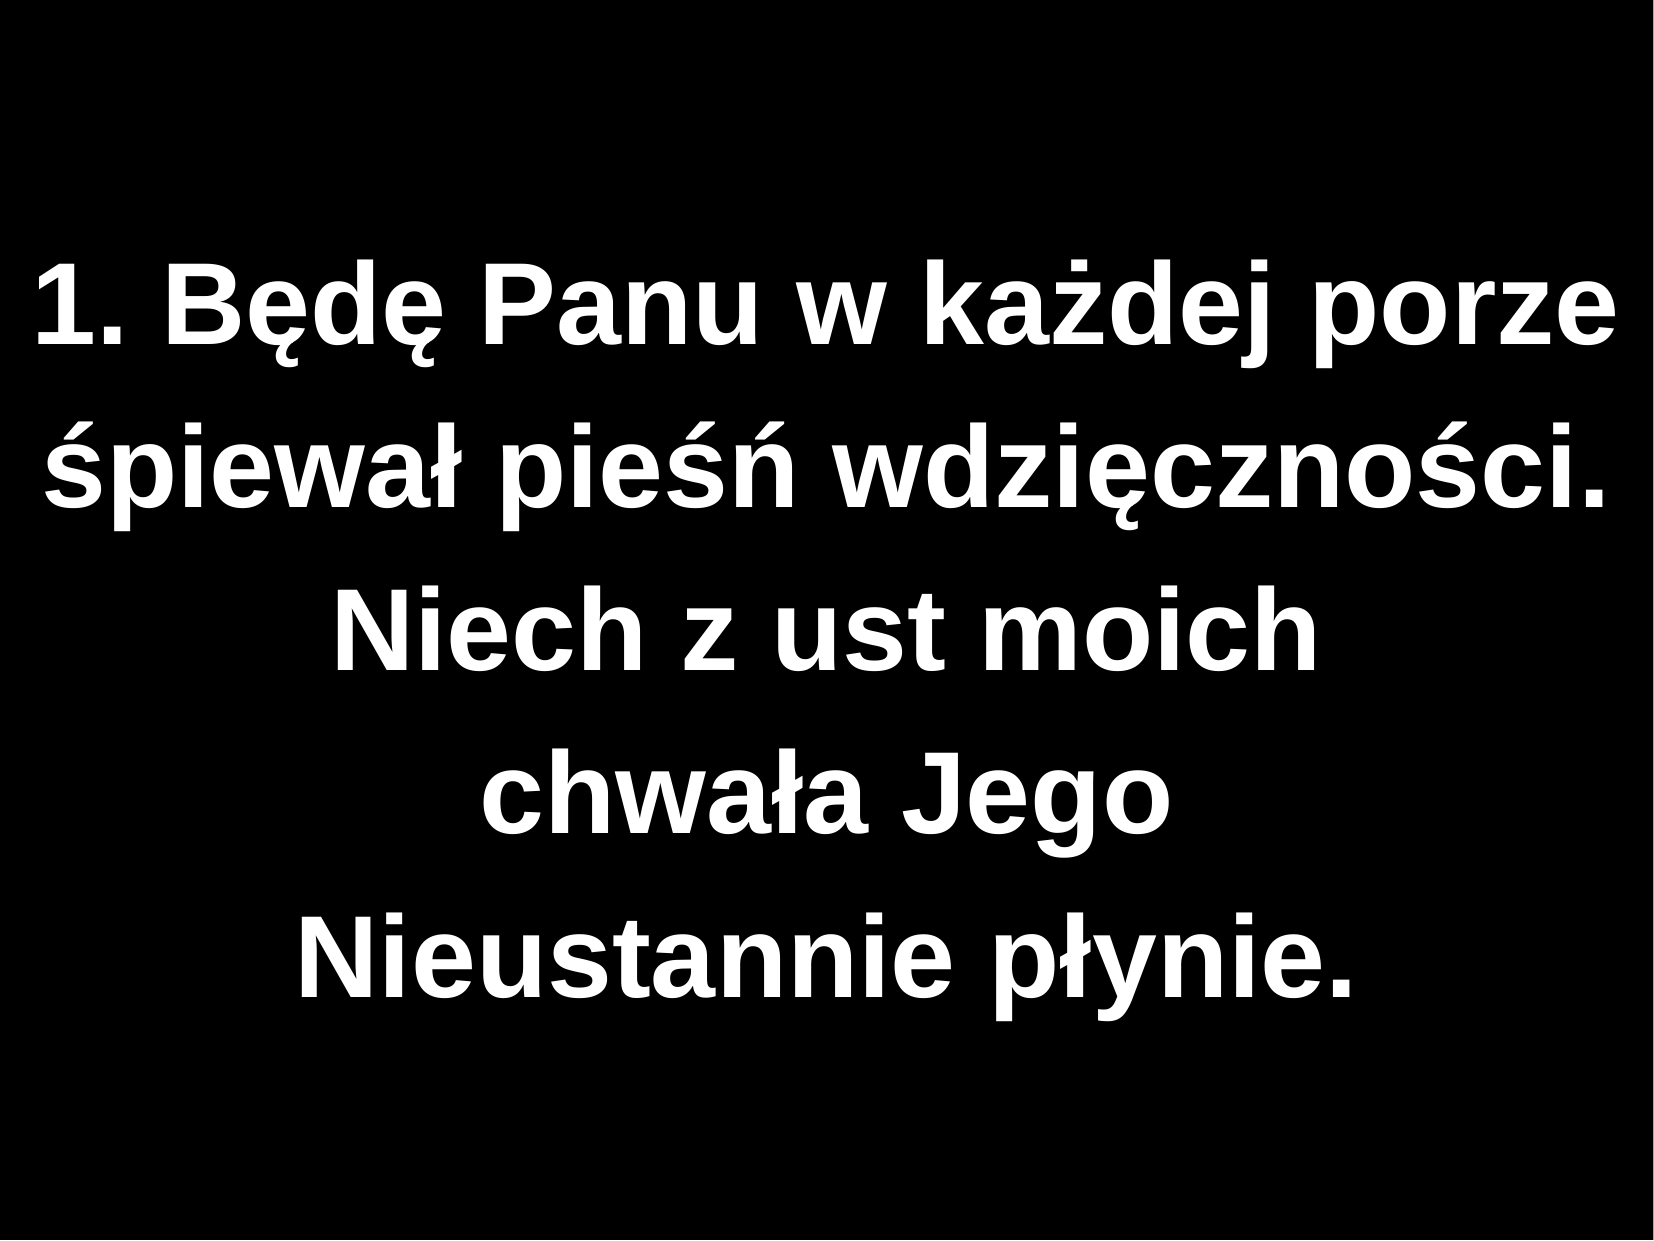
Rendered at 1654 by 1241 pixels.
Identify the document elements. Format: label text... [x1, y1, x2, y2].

subtitle 1. Będę Panu w każdej porze śpiewał pieśń wdzięczności. Niech z ust moich chwała Jego Nieustannie płynie. [0, 0, 1654, 1229]
